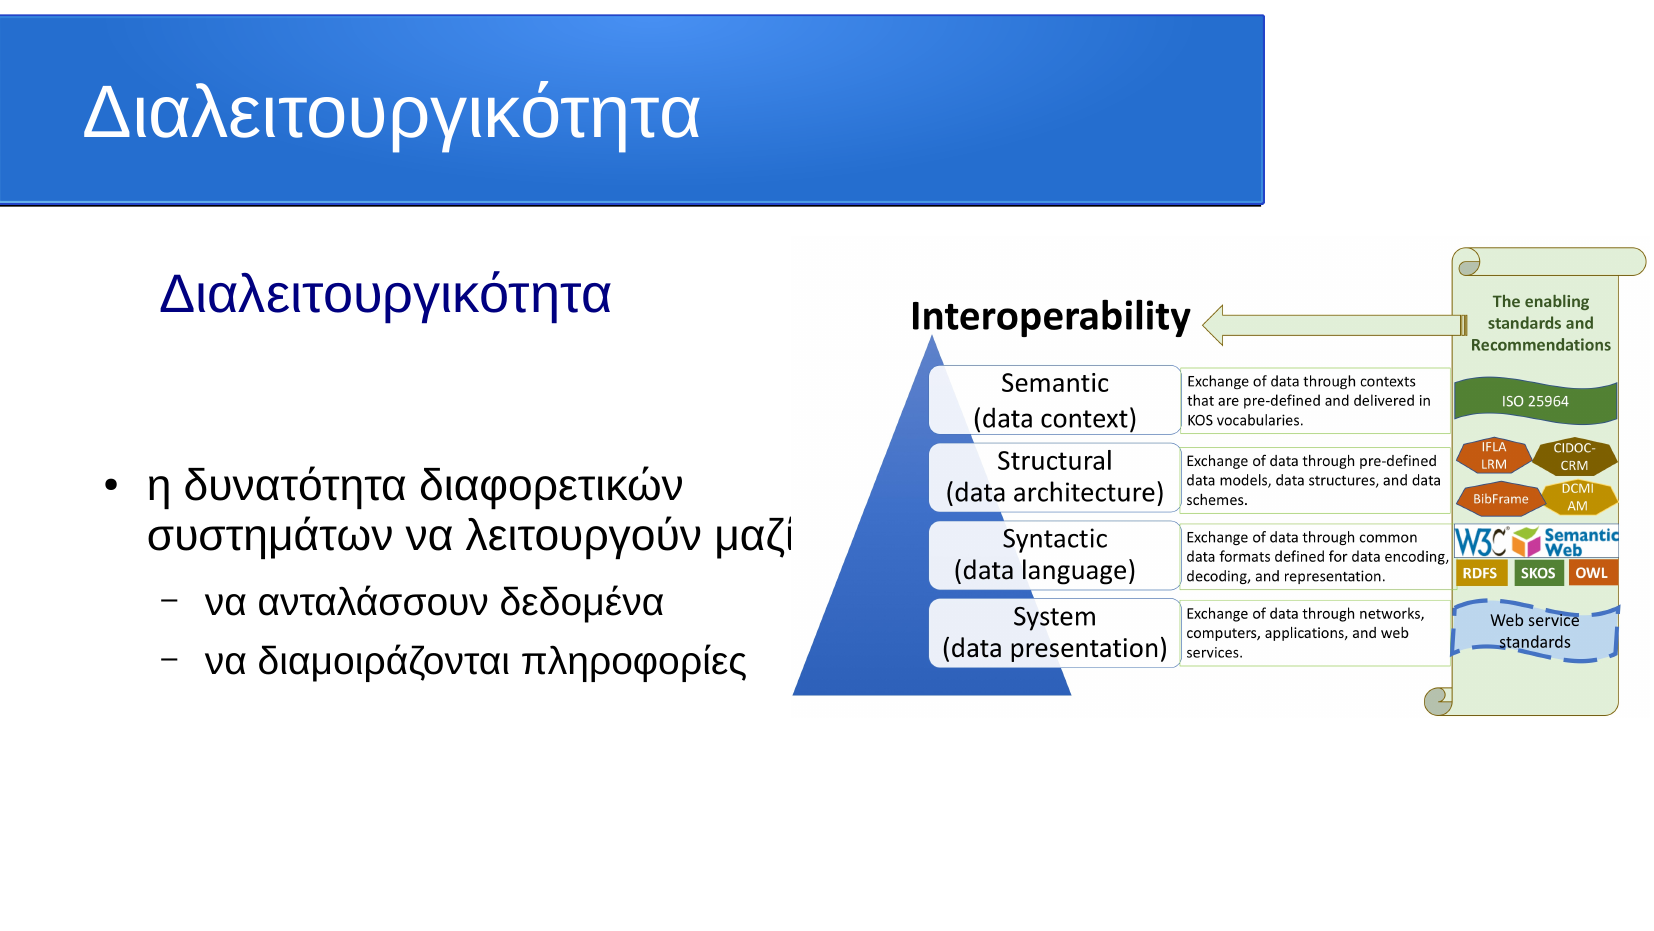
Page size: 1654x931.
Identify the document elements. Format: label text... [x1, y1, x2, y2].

list η δυνατότητα διαφορετικών συστημάτων να λειτουργούν μαζί να ανταλάσσουν δεδομένα να διαμοιράζονται πληροφορίες [88, 460, 791, 718]
title Διαλειτουργικότητα [82, 35, 1235, 189]
picture [791, 236, 1650, 718]
list Διαλειτουργικότητα [88, 263, 733, 419]
